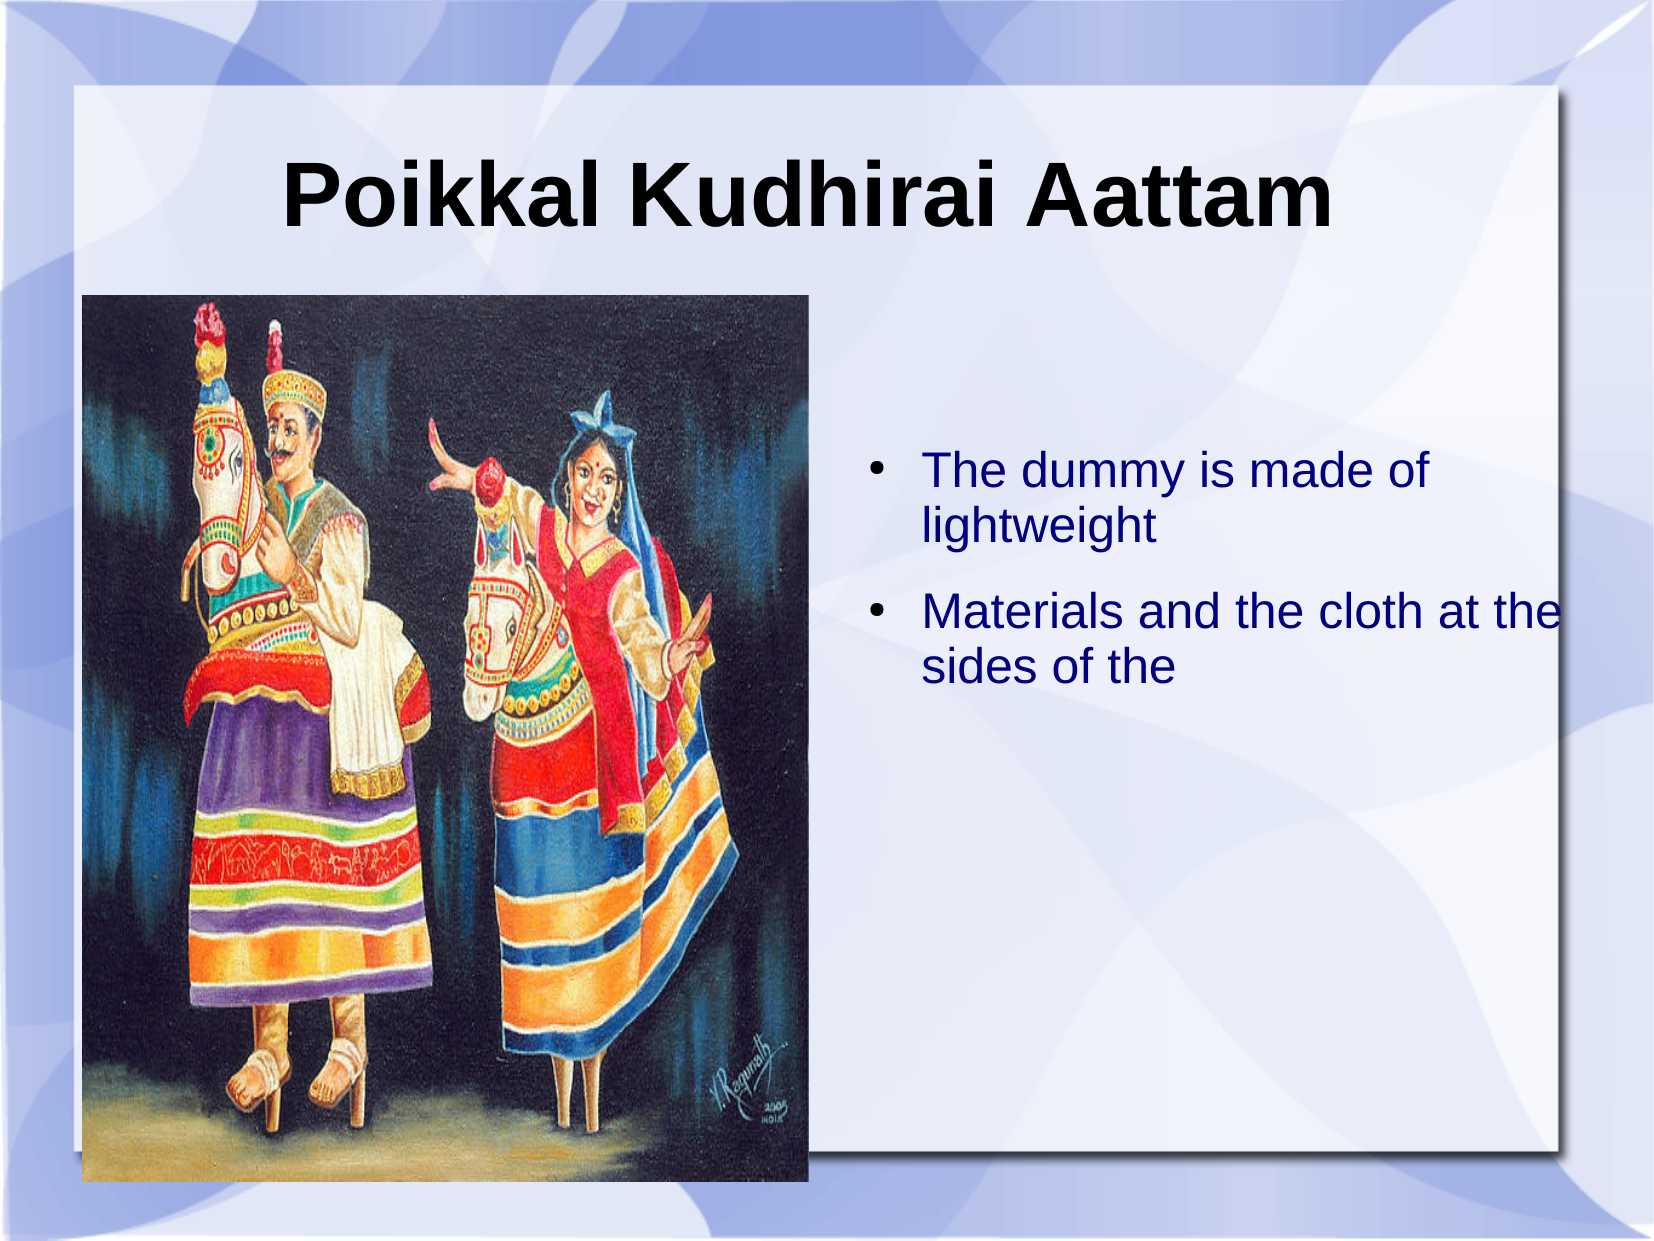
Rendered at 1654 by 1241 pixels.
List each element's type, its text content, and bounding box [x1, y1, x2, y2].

list The dummy is made of lightweight Materials and the cloth at the sides of the [850, 441, 1577, 780]
title Poikkal Kudhirai Aattam [82, 90, 1536, 298]
picture [0, 0, 1654, 1241]
